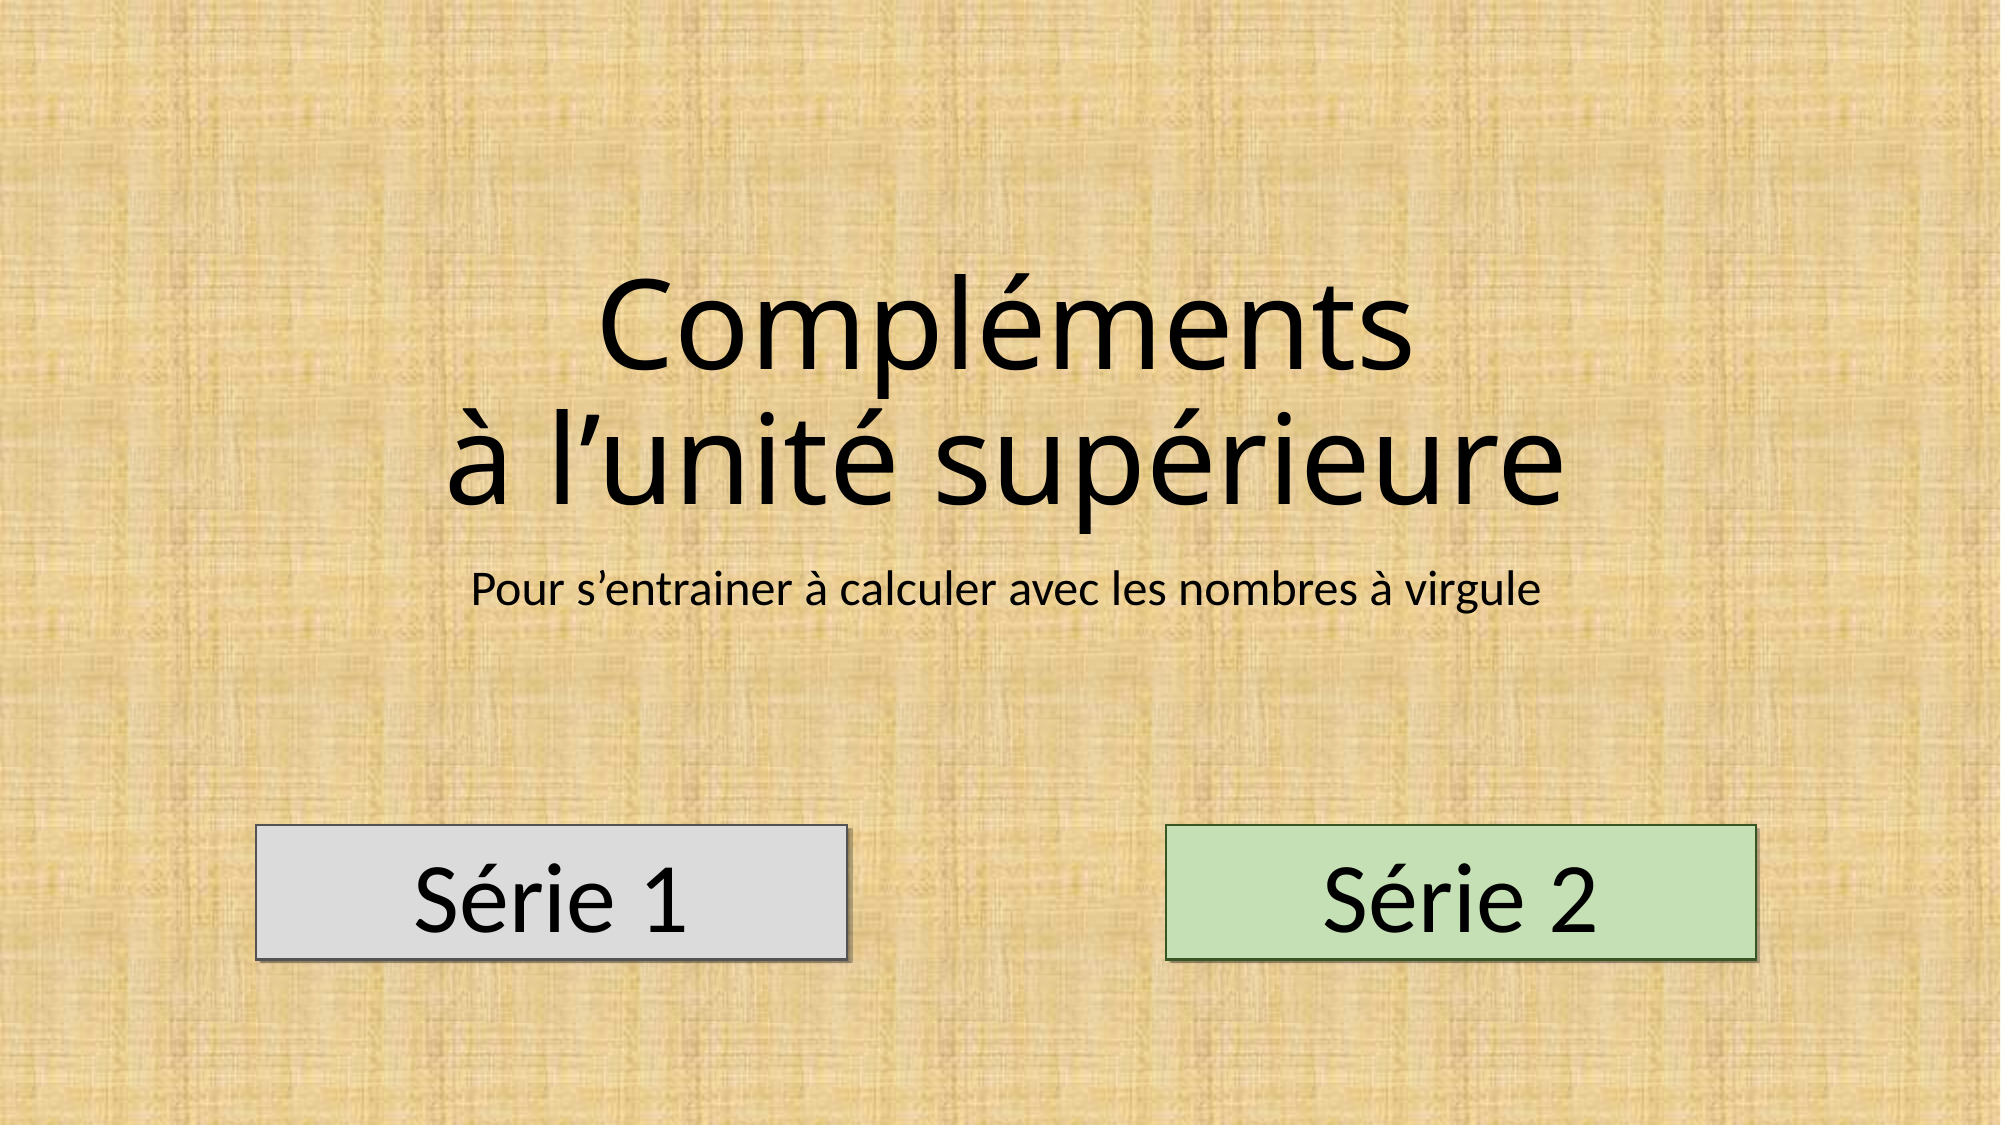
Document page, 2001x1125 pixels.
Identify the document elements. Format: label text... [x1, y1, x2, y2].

text_box Série 2 [1165, 824, 1757, 960]
picture [0, 0, 2001, 1125]
subtitle Pour s’entrainer à calculer avec les nombres à virgule [256, 554, 1757, 663]
text_box Série 1 [256, 824, 847, 960]
title Compléments à l’unité supérieure [256, 147, 1757, 540]
